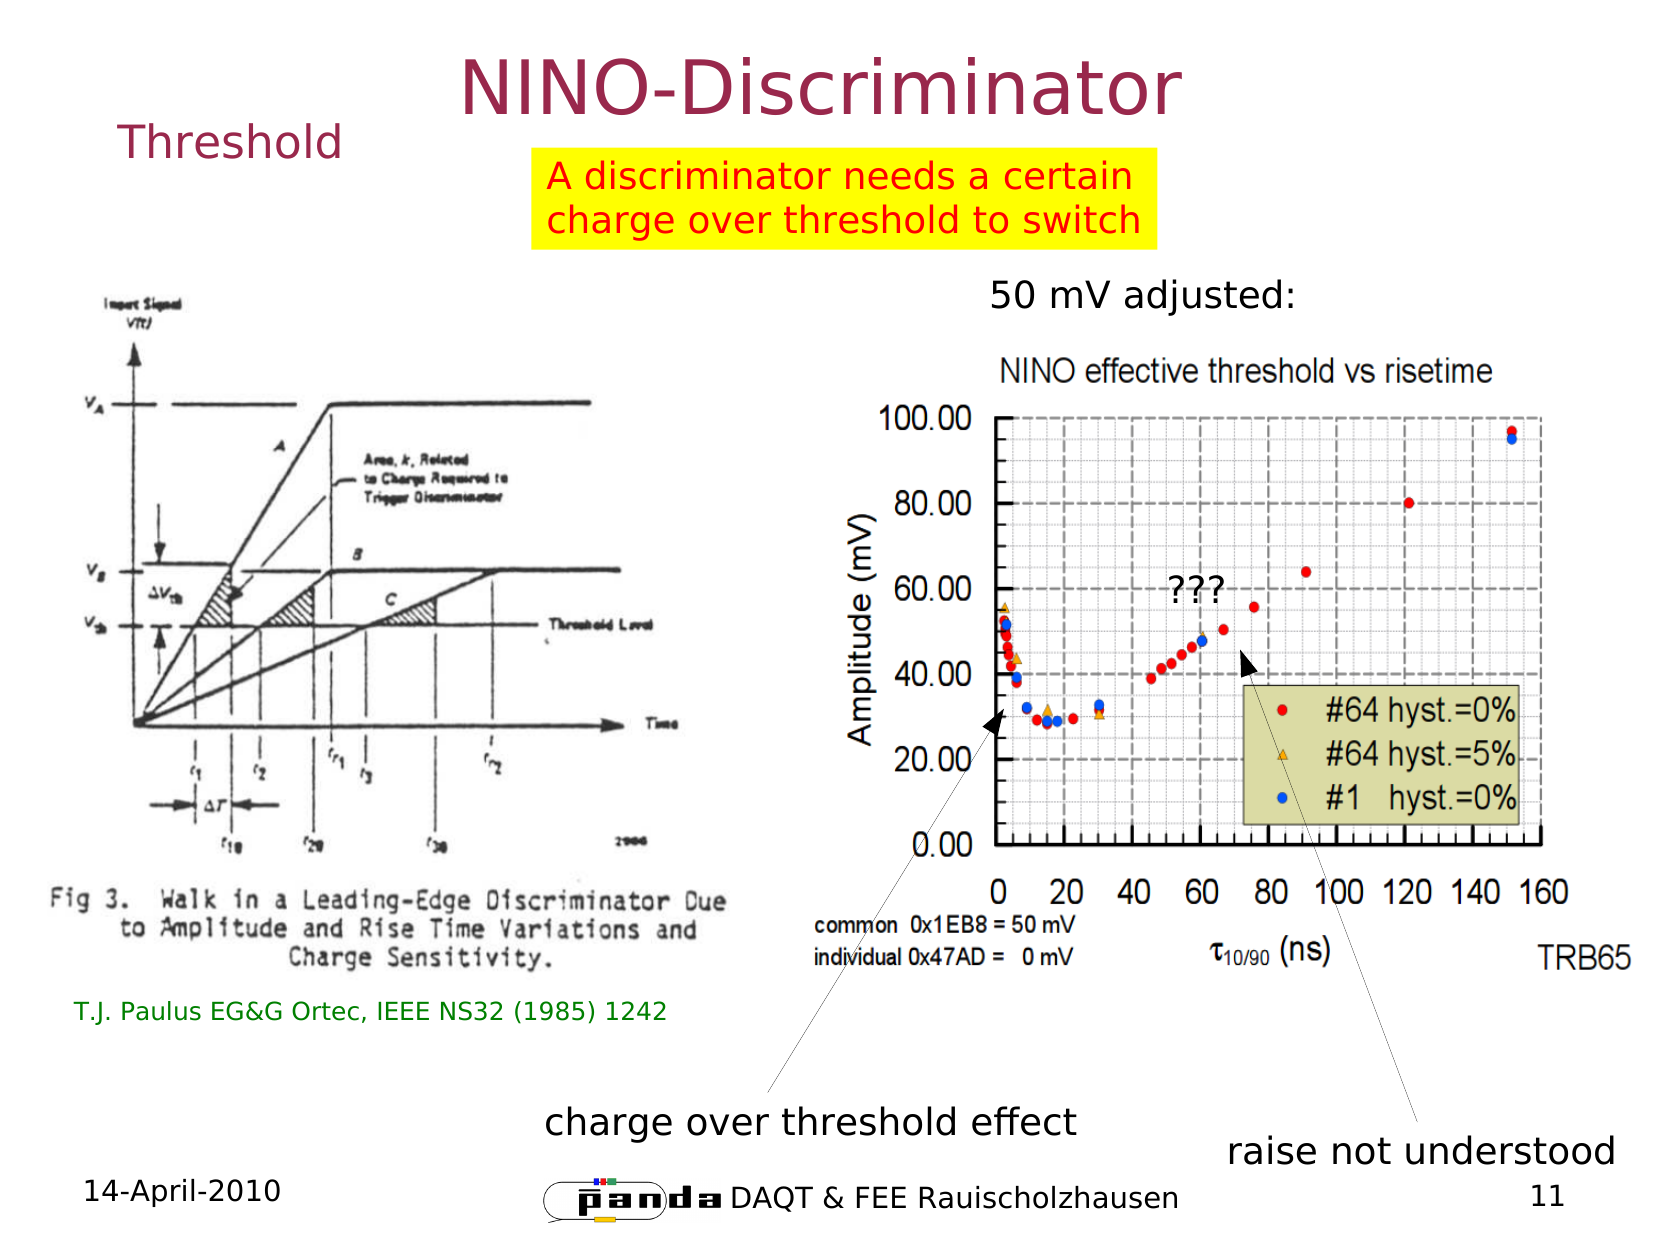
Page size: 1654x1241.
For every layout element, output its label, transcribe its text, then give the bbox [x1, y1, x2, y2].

text_box Threshold [102, 109, 355, 178]
picture [543, 1178, 721, 1223]
text_box 50 mV adjusted: [974, 266, 1307, 325]
picture [0, 276, 1654, 1004]
text_box raise not understood [1211, 1122, 1625, 1182]
title NINO-Discriminator [76, 36, 1565, 141]
text_box A discriminator needs a certain charge over threshold to switch [531, 147, 1145, 250]
text_box T.J. Paulus EG&G Ortec, IEEE NS32 (1985) 1242 [59, 989, 685, 1034]
text_box [960, 713, 1004, 782]
text_box ??? [1151, 561, 1241, 620]
text_box [856, 708, 1003, 782]
text_box charge over threshold effect [529, 1093, 1083, 1152]
